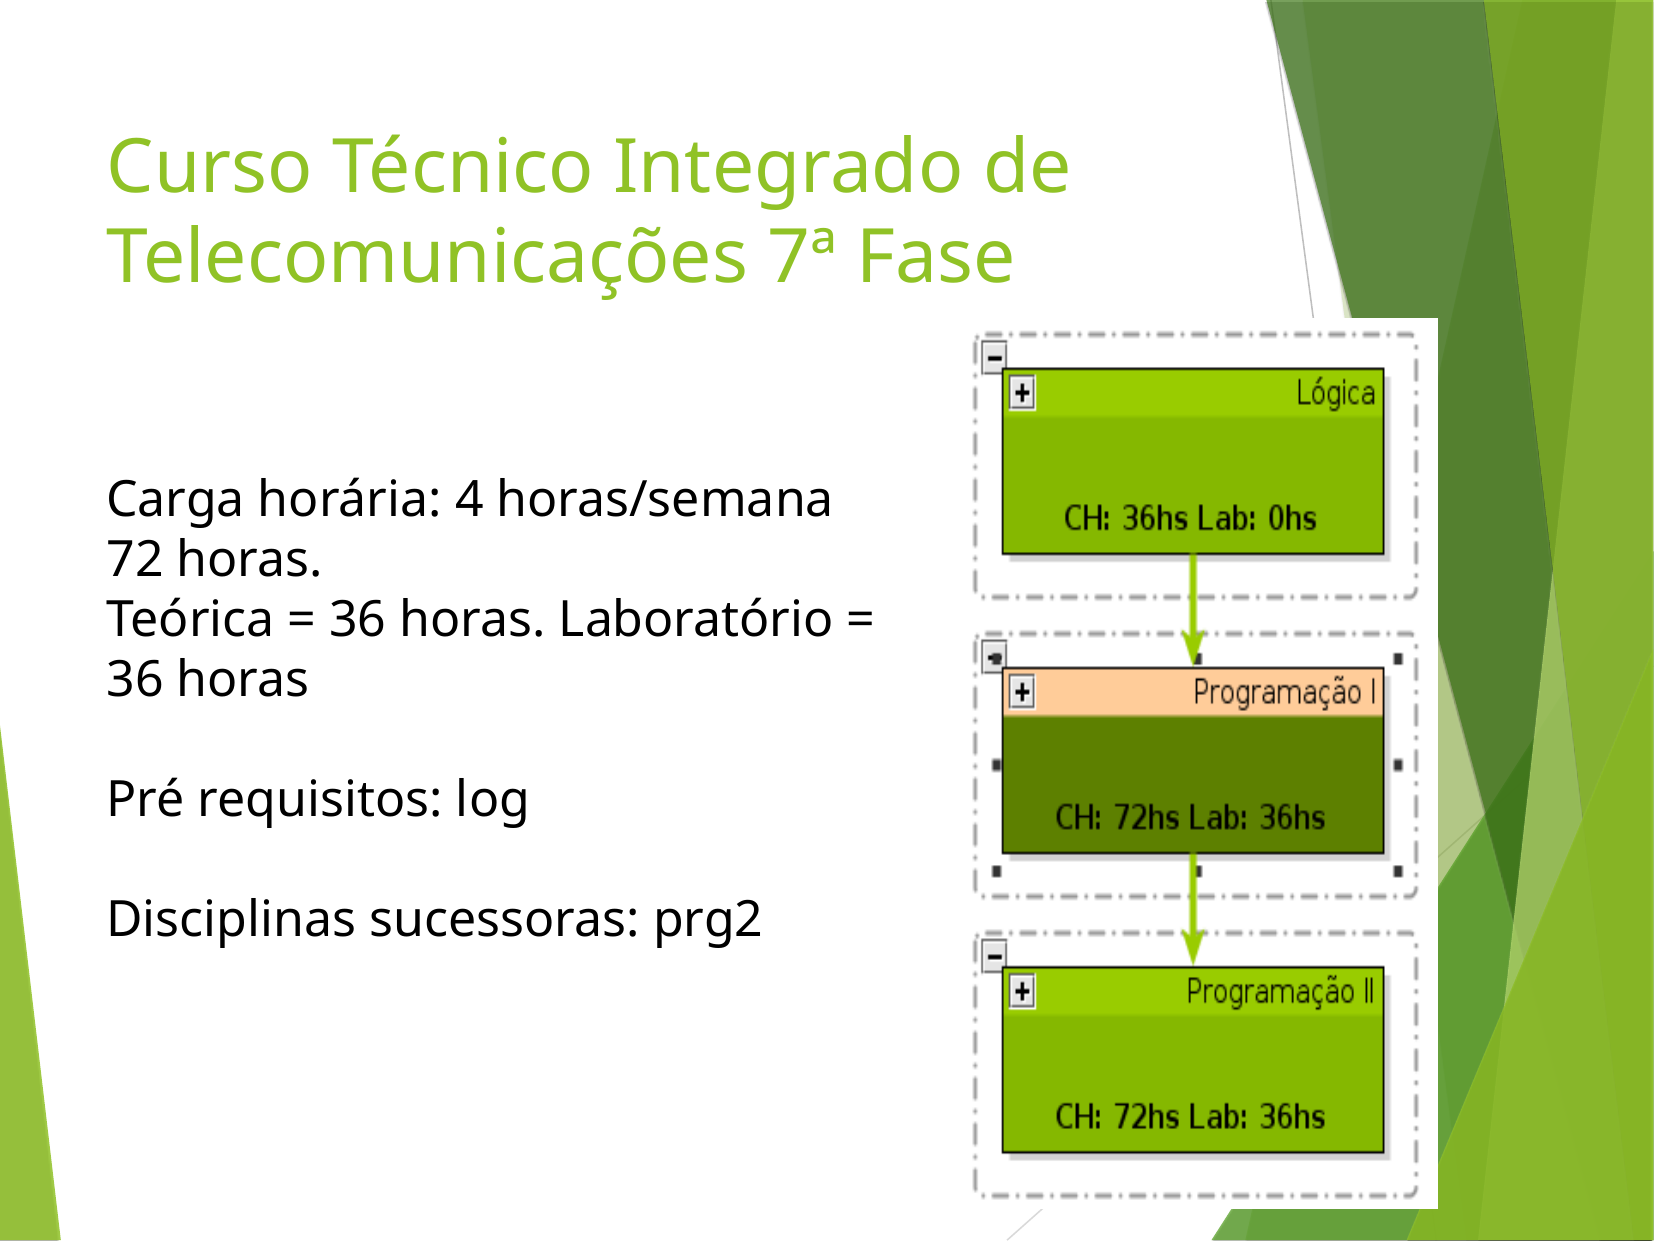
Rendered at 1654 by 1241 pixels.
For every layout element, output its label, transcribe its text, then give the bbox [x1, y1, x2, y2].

picture [961, 318, 1438, 1209]
text_box Carga horária: 4 horas/semana 72 horas. Teórica = 36 horas. Laboratório = 36 horas Pré requisitos: log Disciplinas sucessoras: prg2 [91, 459, 919, 955]
title Curso Técnico Integrado de Telecomunicações 7ª Fase [91, 110, 1258, 349]
